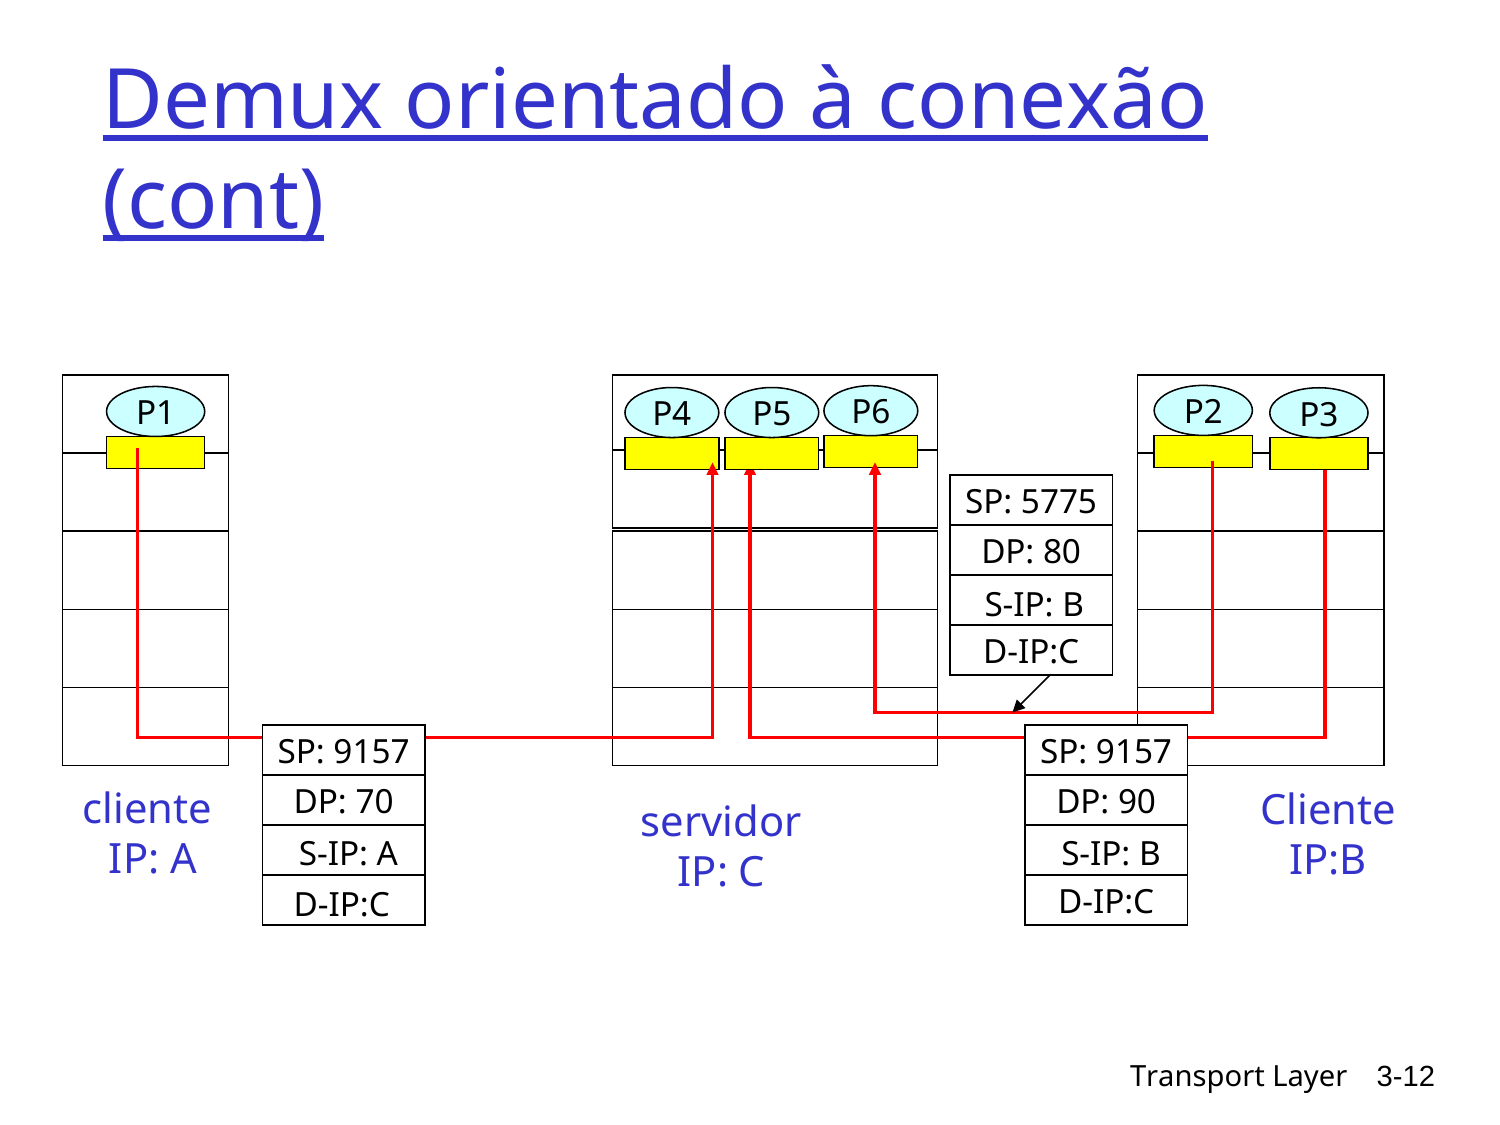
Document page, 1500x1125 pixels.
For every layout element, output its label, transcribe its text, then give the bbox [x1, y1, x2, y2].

text_box D-IP:C [949, 624, 1113, 675]
text_box D-IP:C [278, 874, 405, 931]
text_box S-IP: B [1046, 824, 1176, 881]
text_box [1024, 824, 1046, 875]
text_box DP: 80 [949, 524, 1113, 574]
text_box [405, 824, 426, 925]
text_box S-IP: B [969, 574, 1099, 631]
text_box 3-<número> [1339, 1050, 1451, 1125]
text_box DP: 70 [262, 774, 426, 824]
text_box P2 [1154, 385, 1253, 436]
text_box servidor IP: C [626, 786, 817, 903]
text_box cliente IP: A [68, 774, 228, 890]
text_box [612, 374, 938, 529]
text_box [949, 574, 969, 624]
text_box [62, 374, 229, 766]
text_box S-IP: A [284, 824, 414, 881]
text_box P4 [624, 387, 719, 438]
text_box [1099, 574, 1113, 624]
text_box [1137, 374, 1385, 766]
text_box [752, 531, 938, 736]
text_box P3 [1269, 387, 1369, 438]
text_box DP: 90 [1024, 774, 1188, 824]
text_box D-IP:C [1024, 875, 1188, 925]
text_box P1 [106, 386, 205, 437]
text_box Cliente IP:B [1245, 774, 1412, 891]
text_box SP: 9157 [1024, 725, 1188, 774]
text_box SP: 5775 [949, 474, 1113, 524]
text_box P6 [823, 385, 918, 436]
text_box [1176, 824, 1188, 875]
text_box P5 [724, 387, 819, 438]
text_box [877, 531, 938, 711]
title Demux orientado à conexão (cont) [87, 37, 1441, 225]
text_box [262, 824, 284, 925]
text_box [612, 531, 711, 736]
text_box SP: 9157 [262, 725, 426, 774]
text_box Transport Layer [887, 1050, 1339, 1125]
text_box [612, 531, 938, 766]
